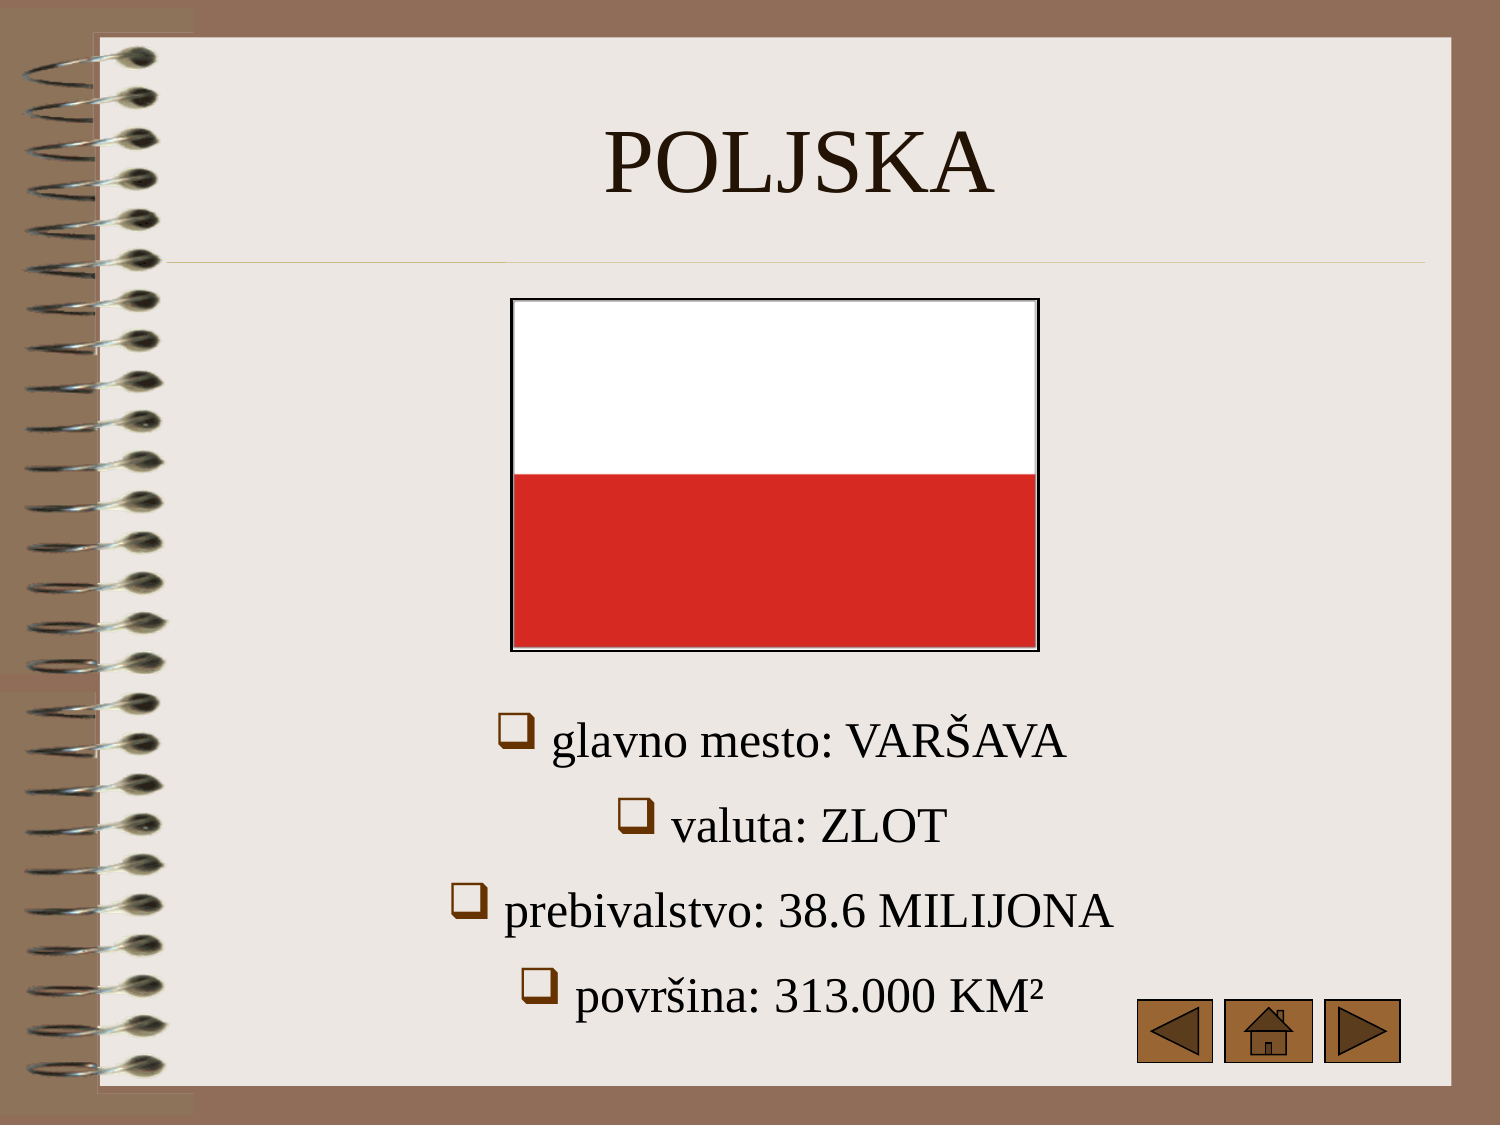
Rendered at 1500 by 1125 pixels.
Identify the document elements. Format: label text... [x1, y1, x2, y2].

text_box [1224, 999, 1313, 1063]
picture [0, 8, 194, 674]
picture [0, 692, 194, 1115]
picture [512, 299, 1038, 650]
title POLJSKA [174, 62, 1425, 250]
text_box [1137, 999, 1213, 1063]
text_box glavno mesto: VARŠAVA valuta: ZLOT prebivalstvo: 38.6 MILIJONA površina: 313.000 KM² [425, 699, 1138, 1030]
text_box [1324, 999, 1400, 1063]
